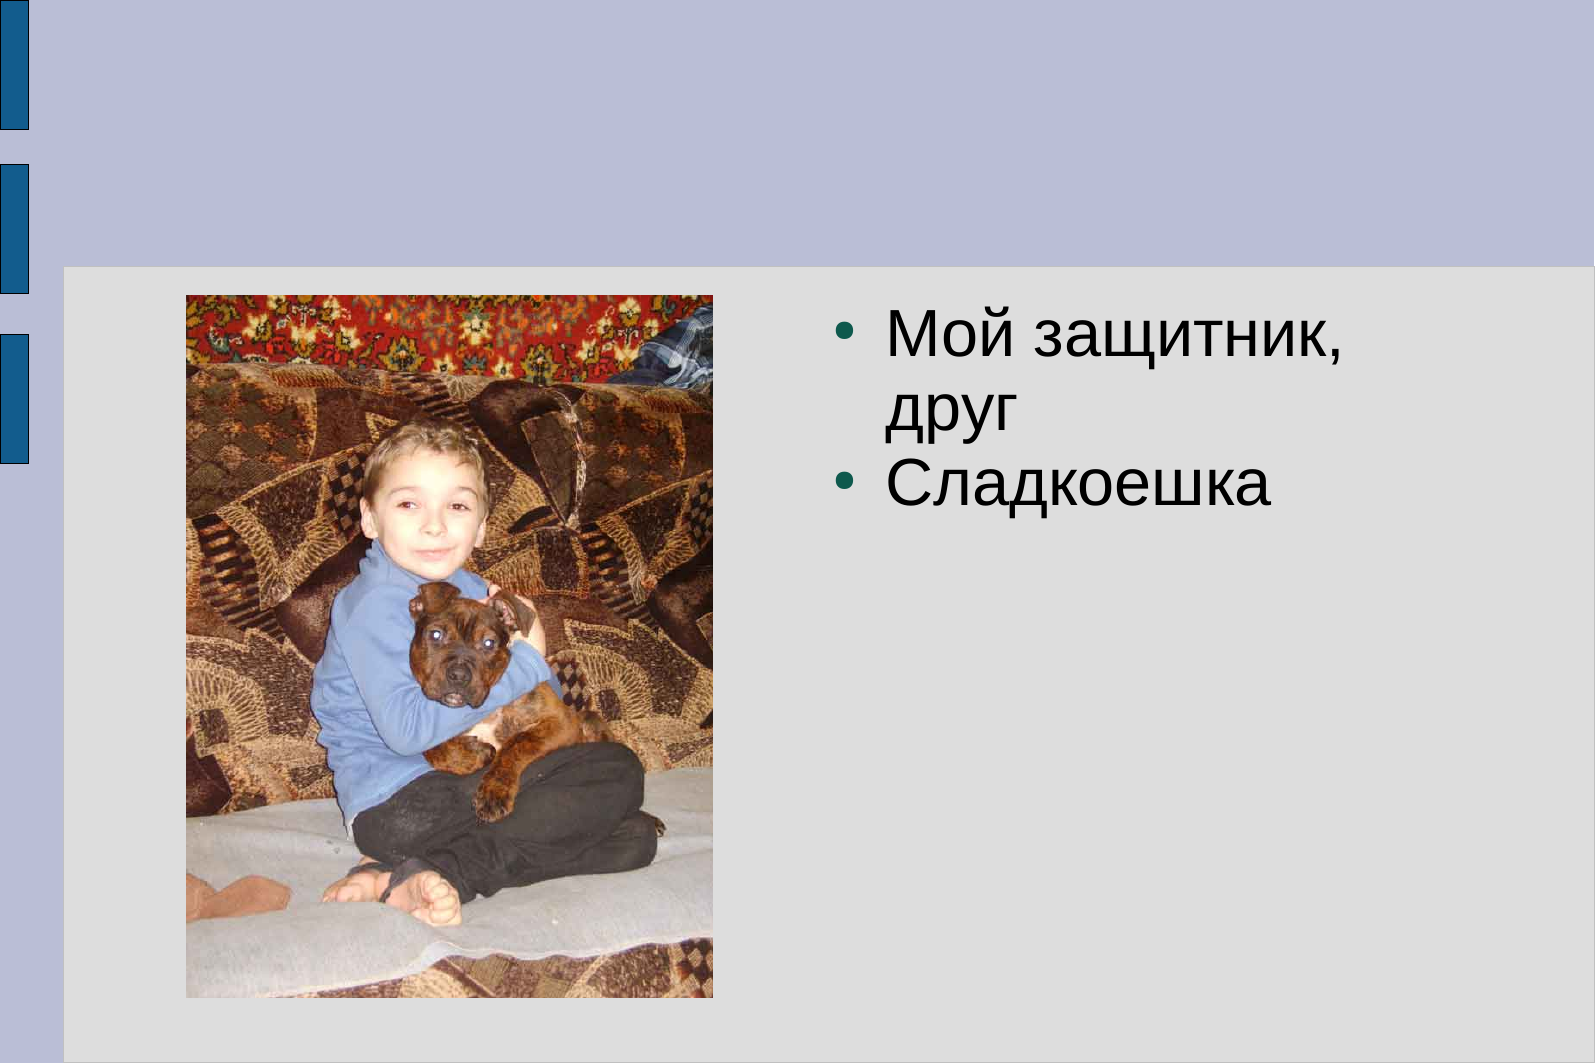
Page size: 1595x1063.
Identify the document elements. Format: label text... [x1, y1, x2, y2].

list Мой защитник, друг Сладкоешка [814, 295, 1480, 998]
picture [186, 295, 713, 998]
